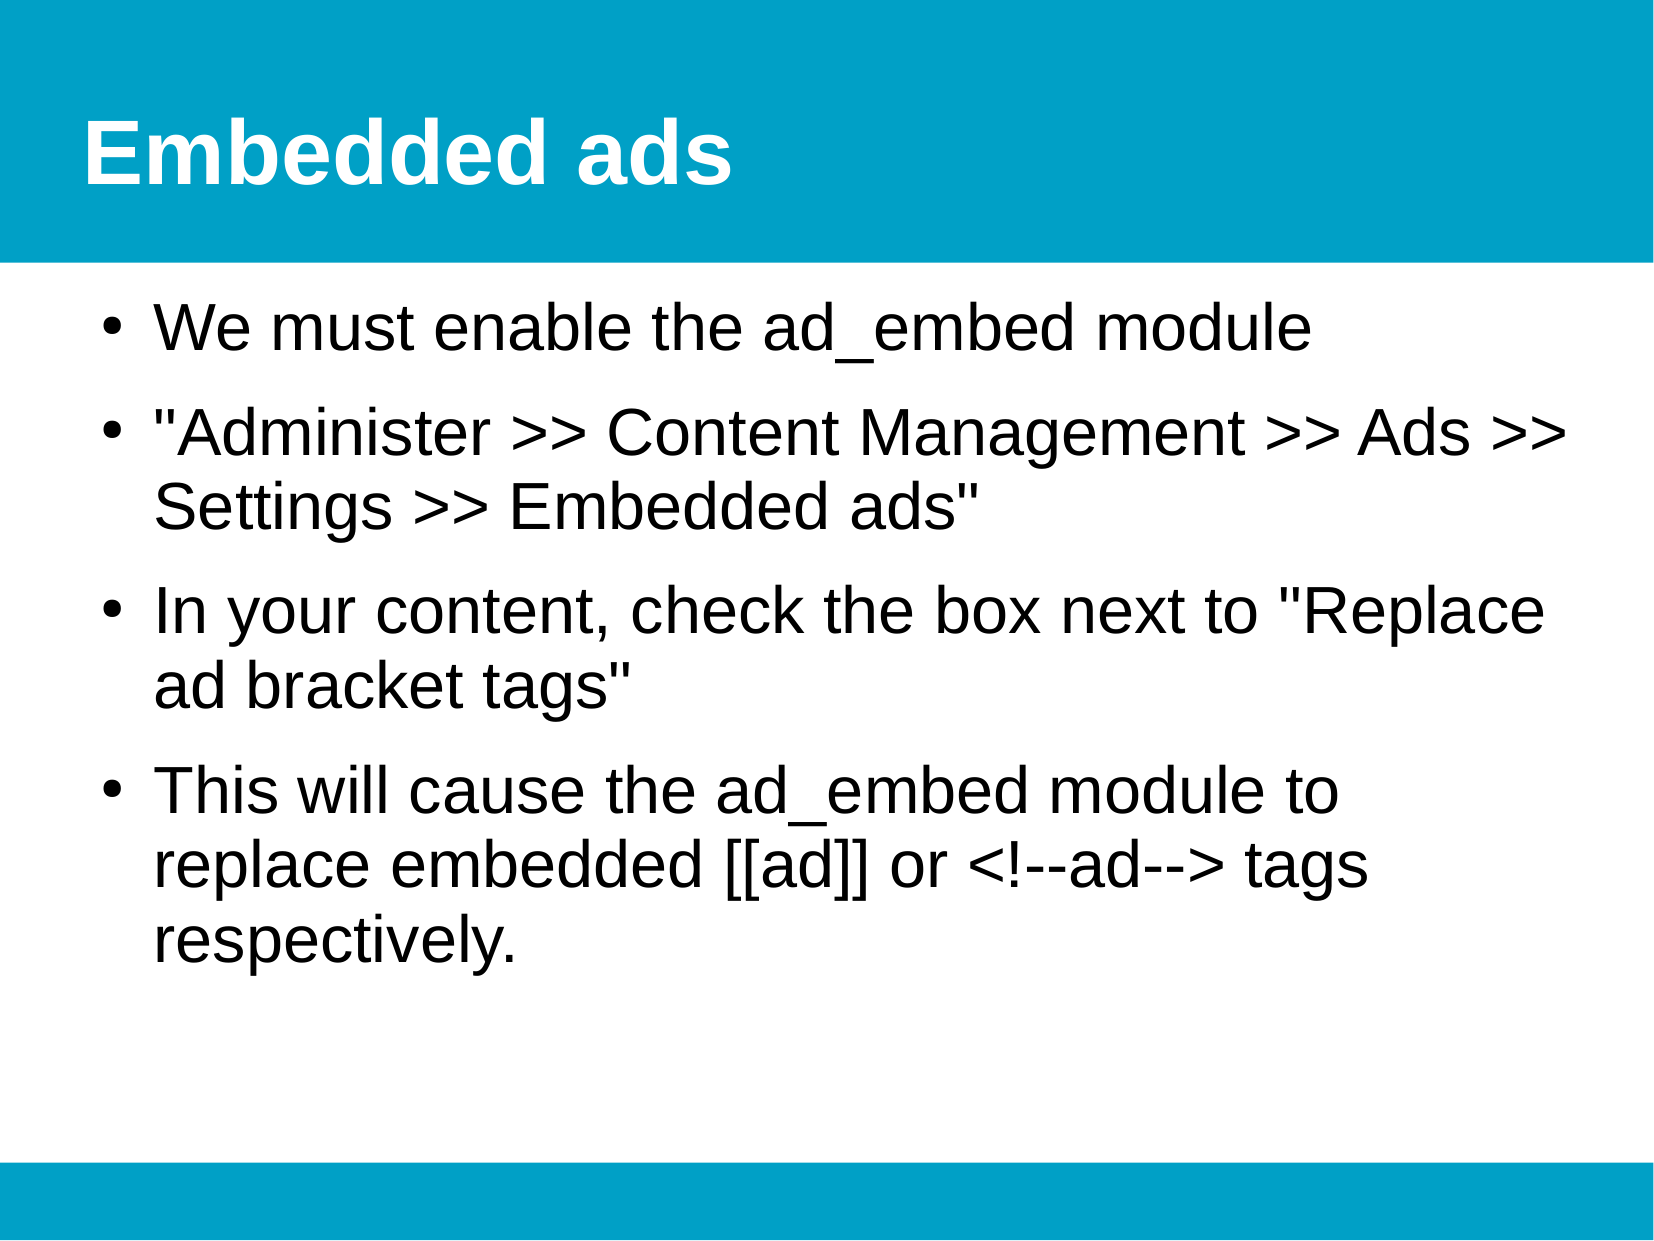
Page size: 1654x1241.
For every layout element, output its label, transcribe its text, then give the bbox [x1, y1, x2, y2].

title Embedded ads [82, 56, 1571, 250]
list We must enable the ad_embed module "Administer >> Content Management >> Ads >> Settings >> Embedded ads" In your content, check the box next to "Replace ad bracket tags" This will cause the ad_embed module to replace embedded [[ad]] or <!--ad--> tags respectively. [82, 290, 1571, 1094]
